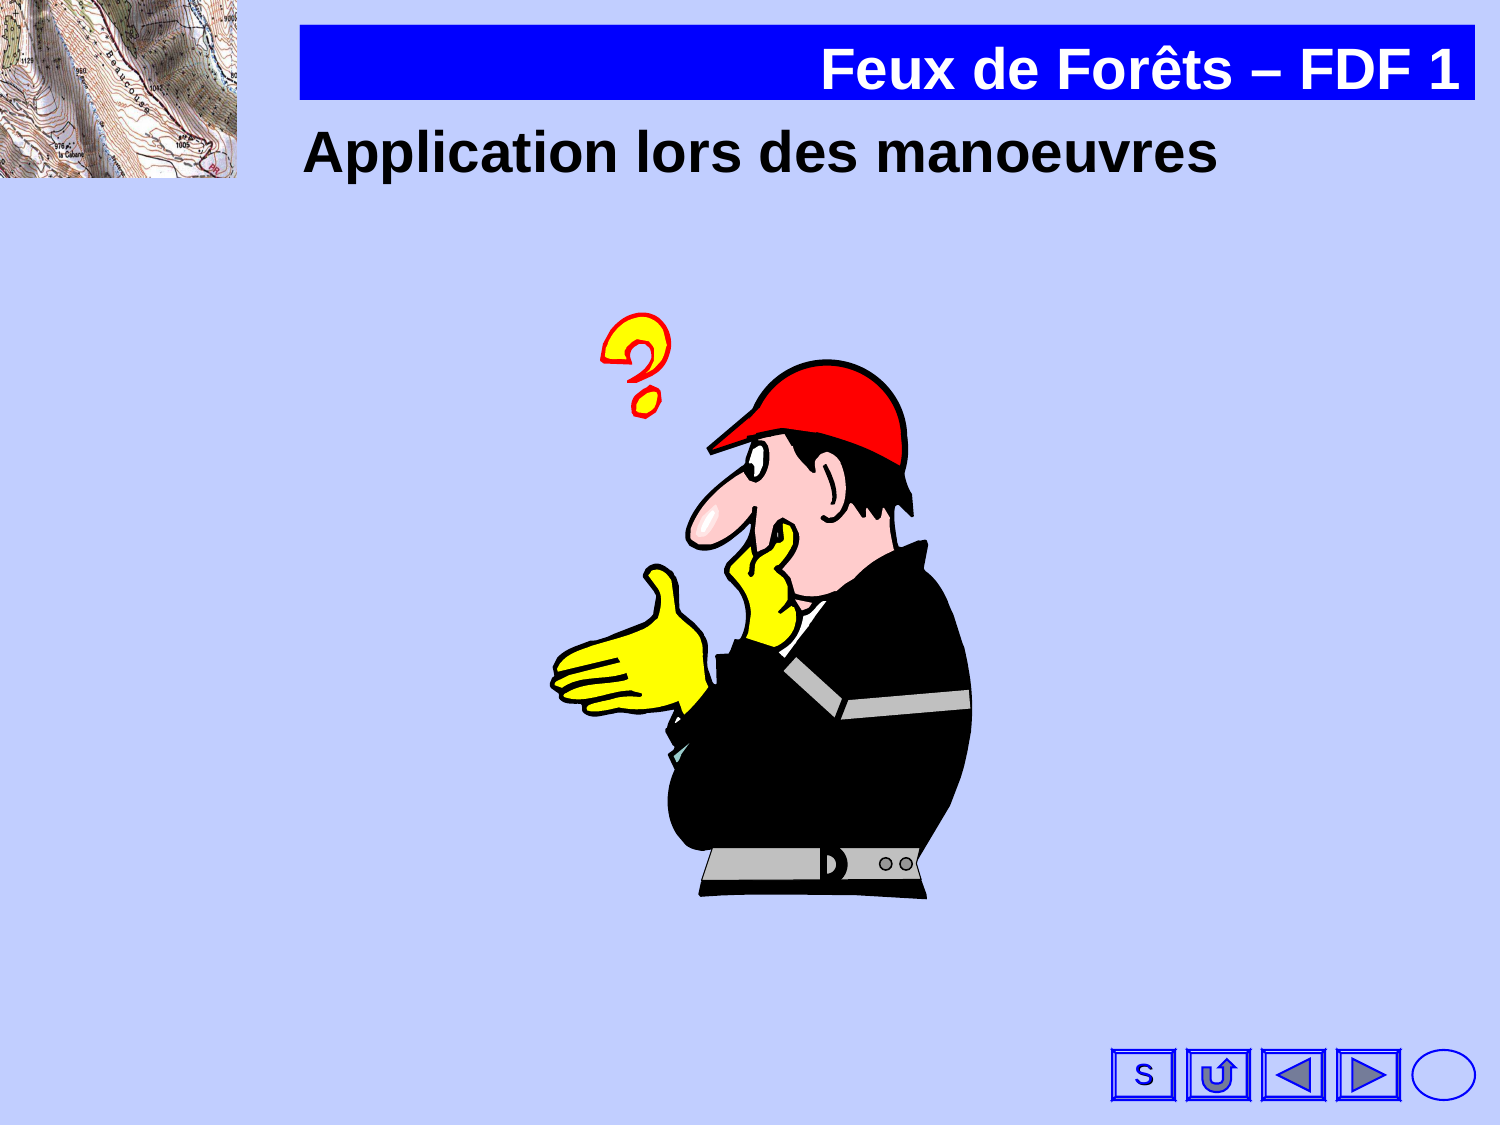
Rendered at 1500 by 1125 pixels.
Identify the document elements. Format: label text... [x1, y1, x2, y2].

text_box Feux de Forêts – FDF 1 [749, 29, 1477, 111]
picture [0, 0, 237, 178]
text_box [600, 312, 672, 383]
text_box [631, 384, 662, 420]
text_box Application lors des manoeuvres [287, 112, 1235, 193]
text_box [549, 362, 973, 900]
text_box [1412, 1049, 1476, 1101]
text_box [299, 24, 1475, 100]
